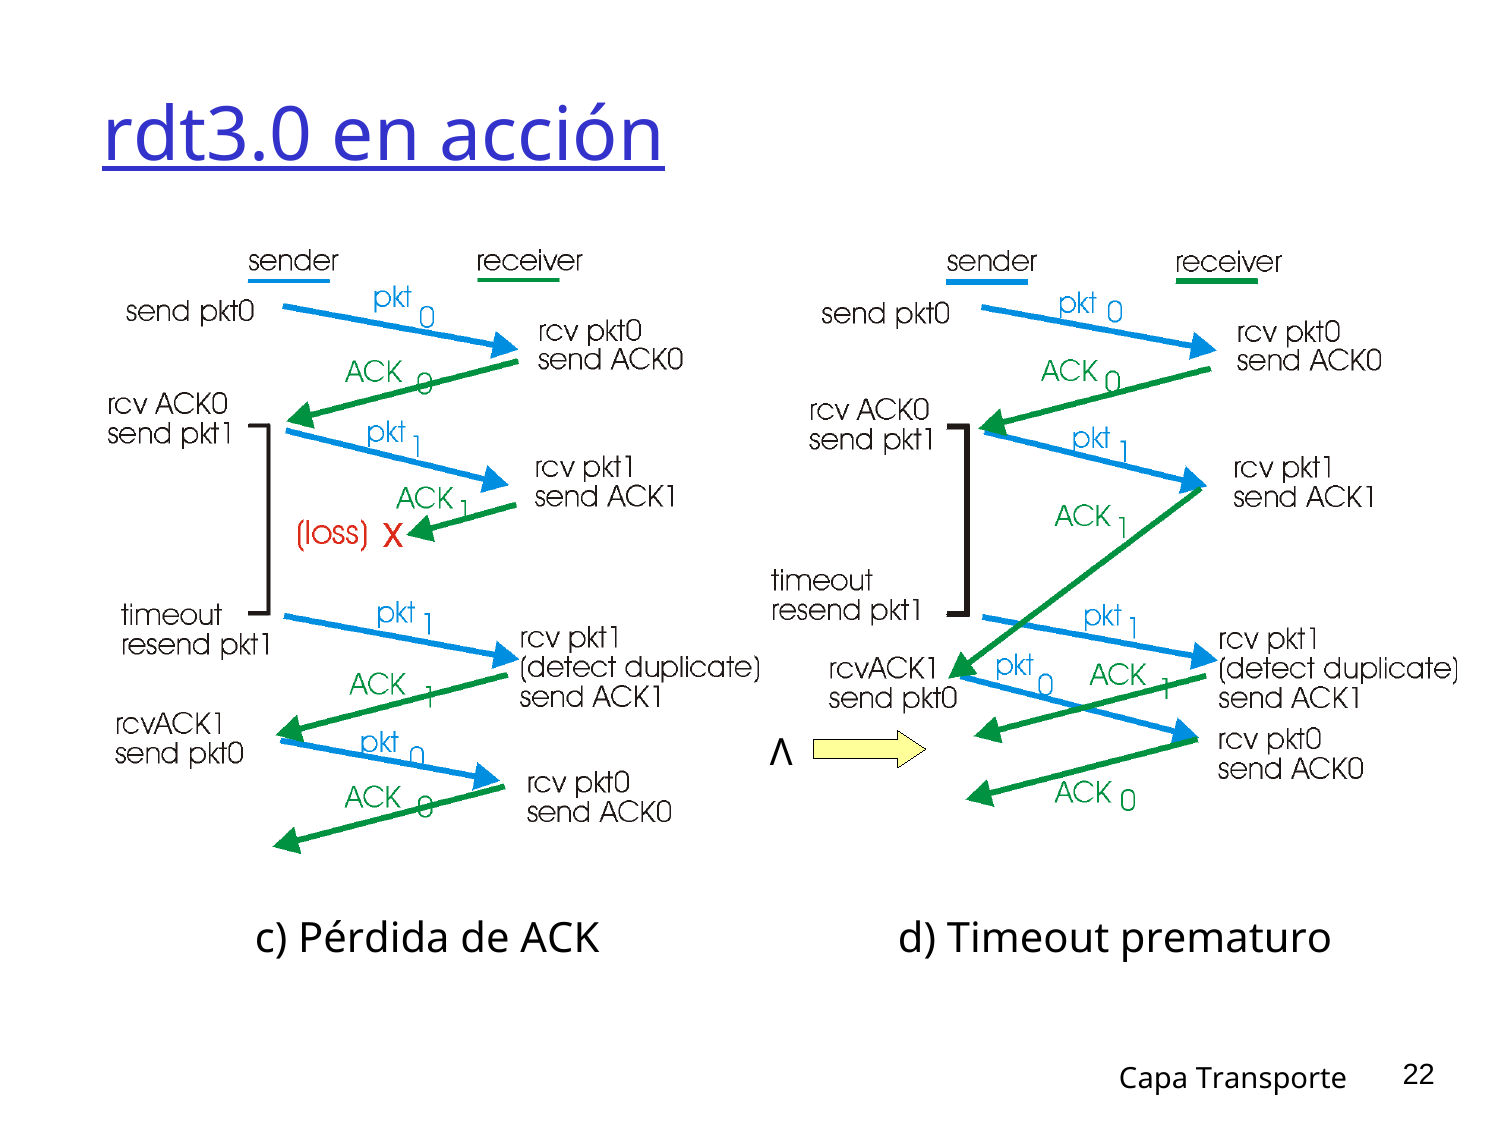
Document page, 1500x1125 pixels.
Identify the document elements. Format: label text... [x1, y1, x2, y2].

text_box d) Timeout prematuro [883, 900, 1348, 973]
picture [107, 249, 1457, 948]
title rdt3.0 en acción [87, 37, 1363, 225]
text_box c) Pérdida de ACK [240, 900, 615, 973]
text_box Ʌ [813, 730, 926, 768]
